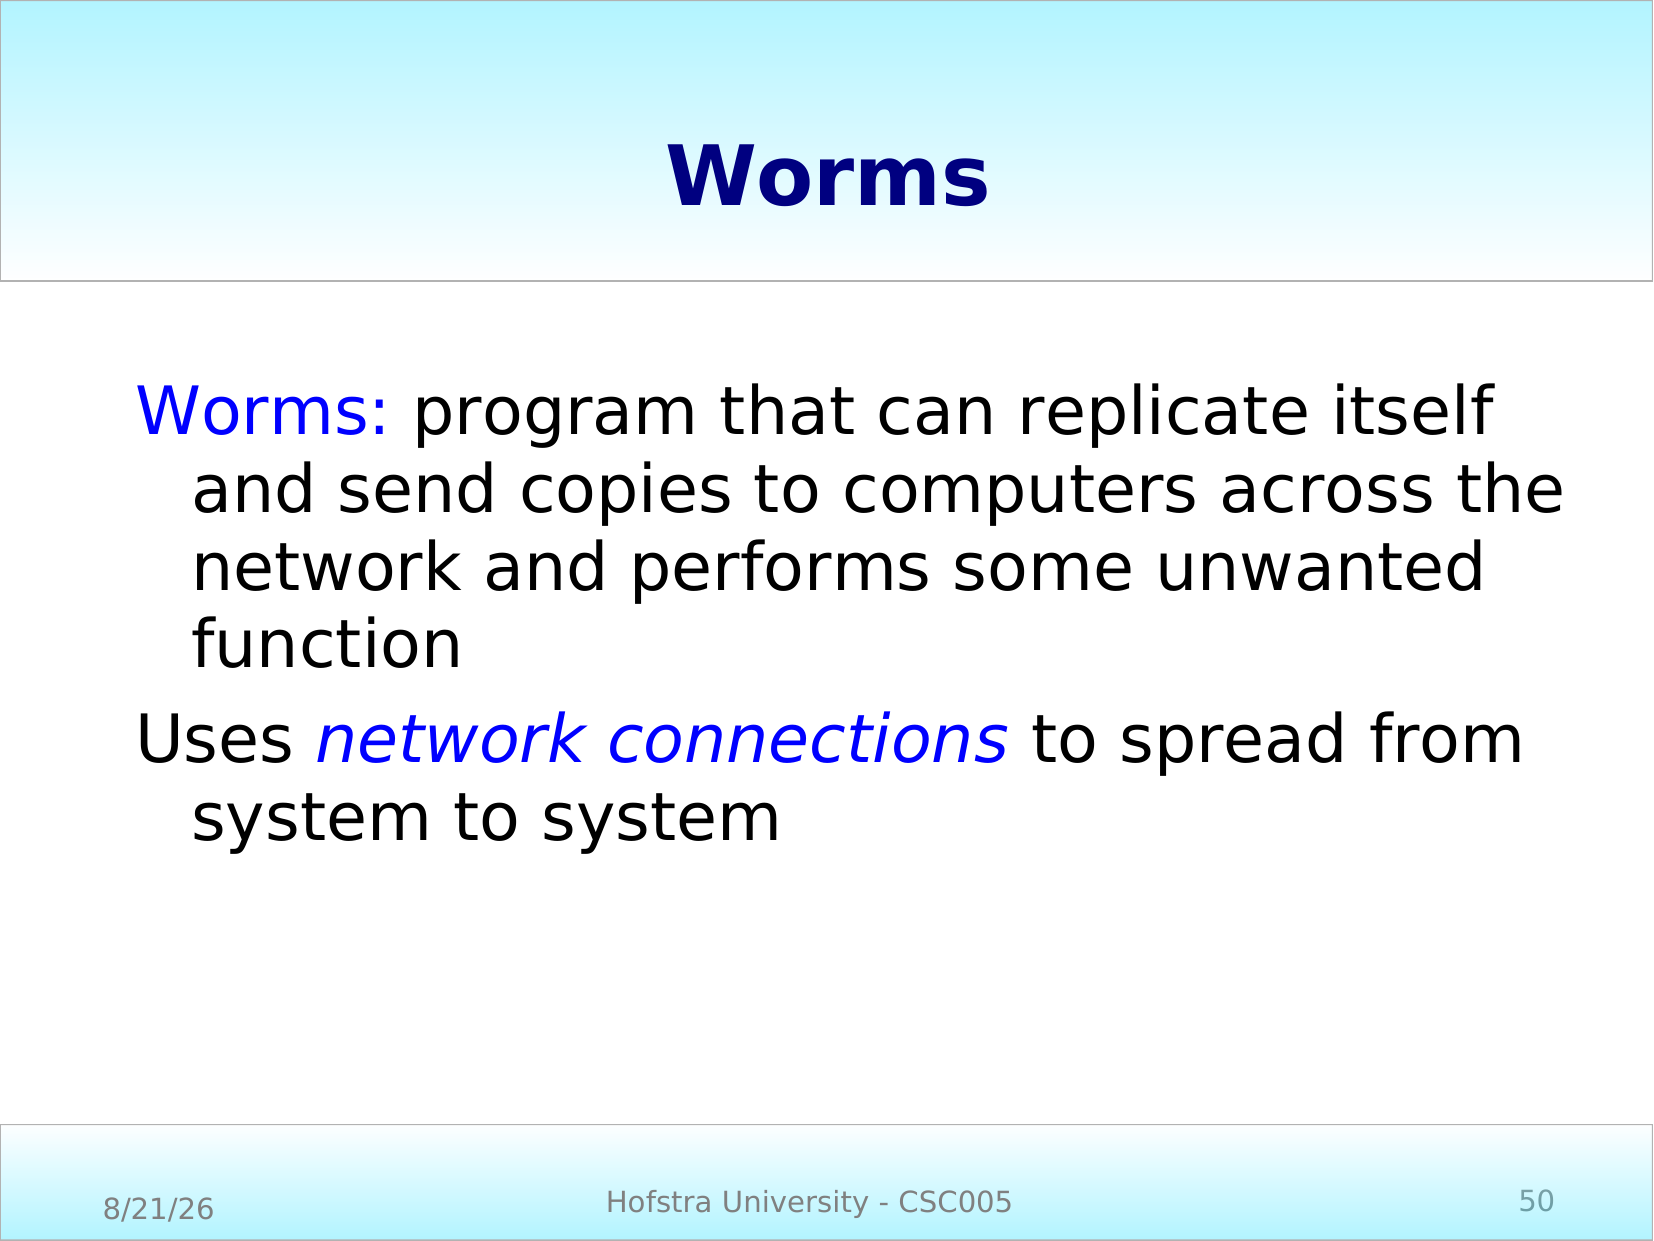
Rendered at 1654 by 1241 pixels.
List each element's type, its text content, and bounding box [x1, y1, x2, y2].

title Worms [123, 93, 1533, 233]
list Worms: program that can replicate itself and send copies to computers across the network and performs some unwanted function Uses network connections to spread from system to system [120, 364, 1619, 1110]
